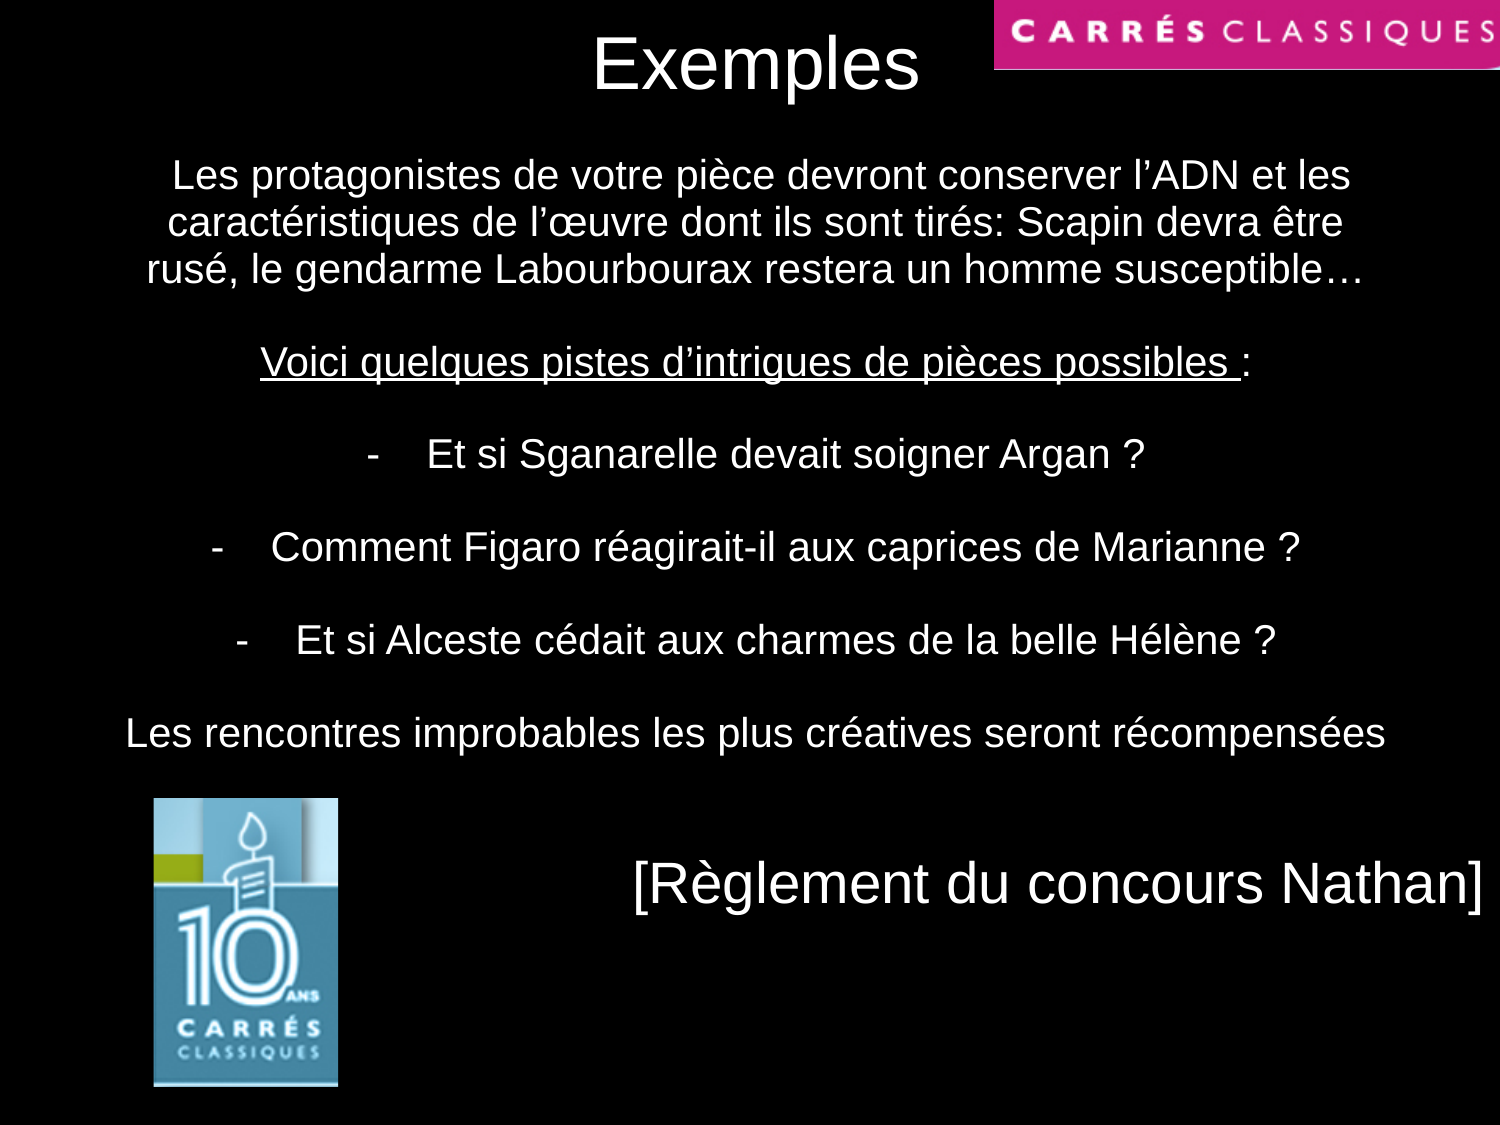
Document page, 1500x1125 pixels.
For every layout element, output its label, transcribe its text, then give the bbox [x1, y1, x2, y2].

picture [994, 0, 1500, 70]
picture [153, 798, 339, 1087]
list [Règlement du concours Nathan] [561, 755, 1500, 1125]
title Exemples Les protagonistes de votre pièce devront conserver l’ADN et les caractéristiques de l’œuvre dont ils sont tirés: Scapin devra être rusé, le gendarme Labourbourax restera un homme susceptible… Voici quelques pistes d’intrigues de pièces possibles : - Et si Sganarelle devait soigner Argan ? - Comment Figaro réagirait-il aux caprices de Marianne ? - Et si Alceste cédait aux charmes de la belle Hélène ? Les rencontres improbables les plus créatives seront récompensées [118, 21, 1394, 761]
